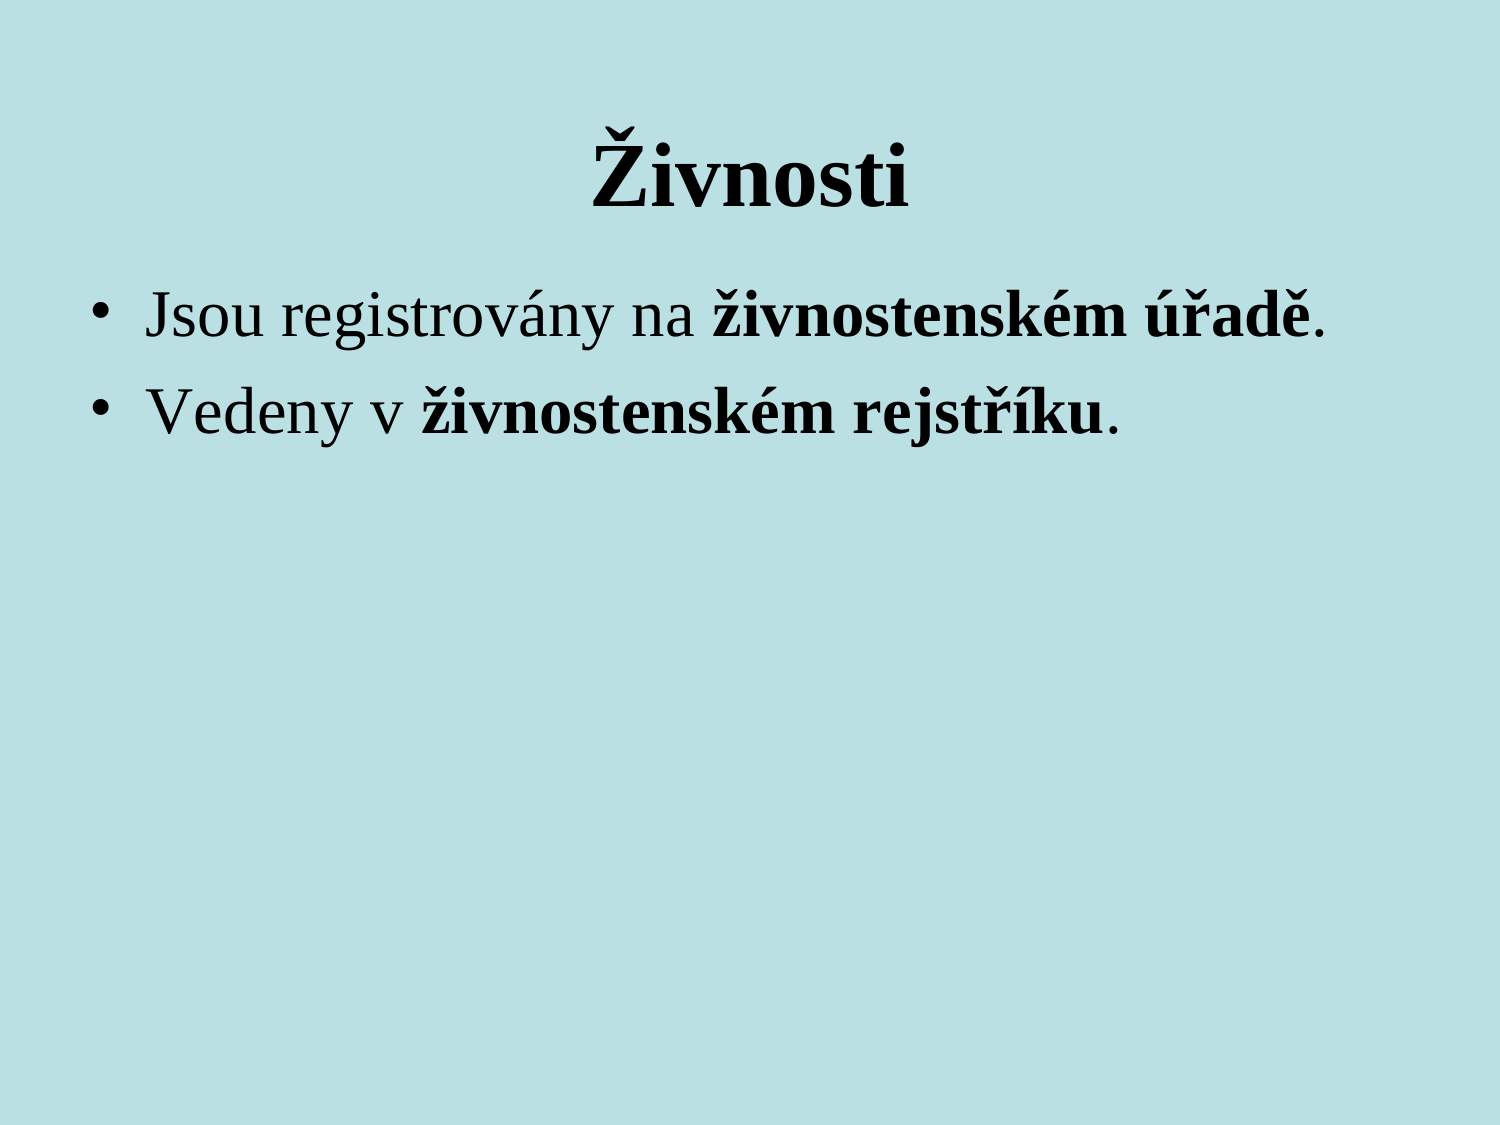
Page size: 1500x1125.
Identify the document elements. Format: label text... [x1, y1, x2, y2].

list Jsou registrovány na živnostenském úřadě. Vedeny v živnostenském rejstříku. [75, 262, 1426, 1006]
title Živnosti [75, 44, 1426, 233]
